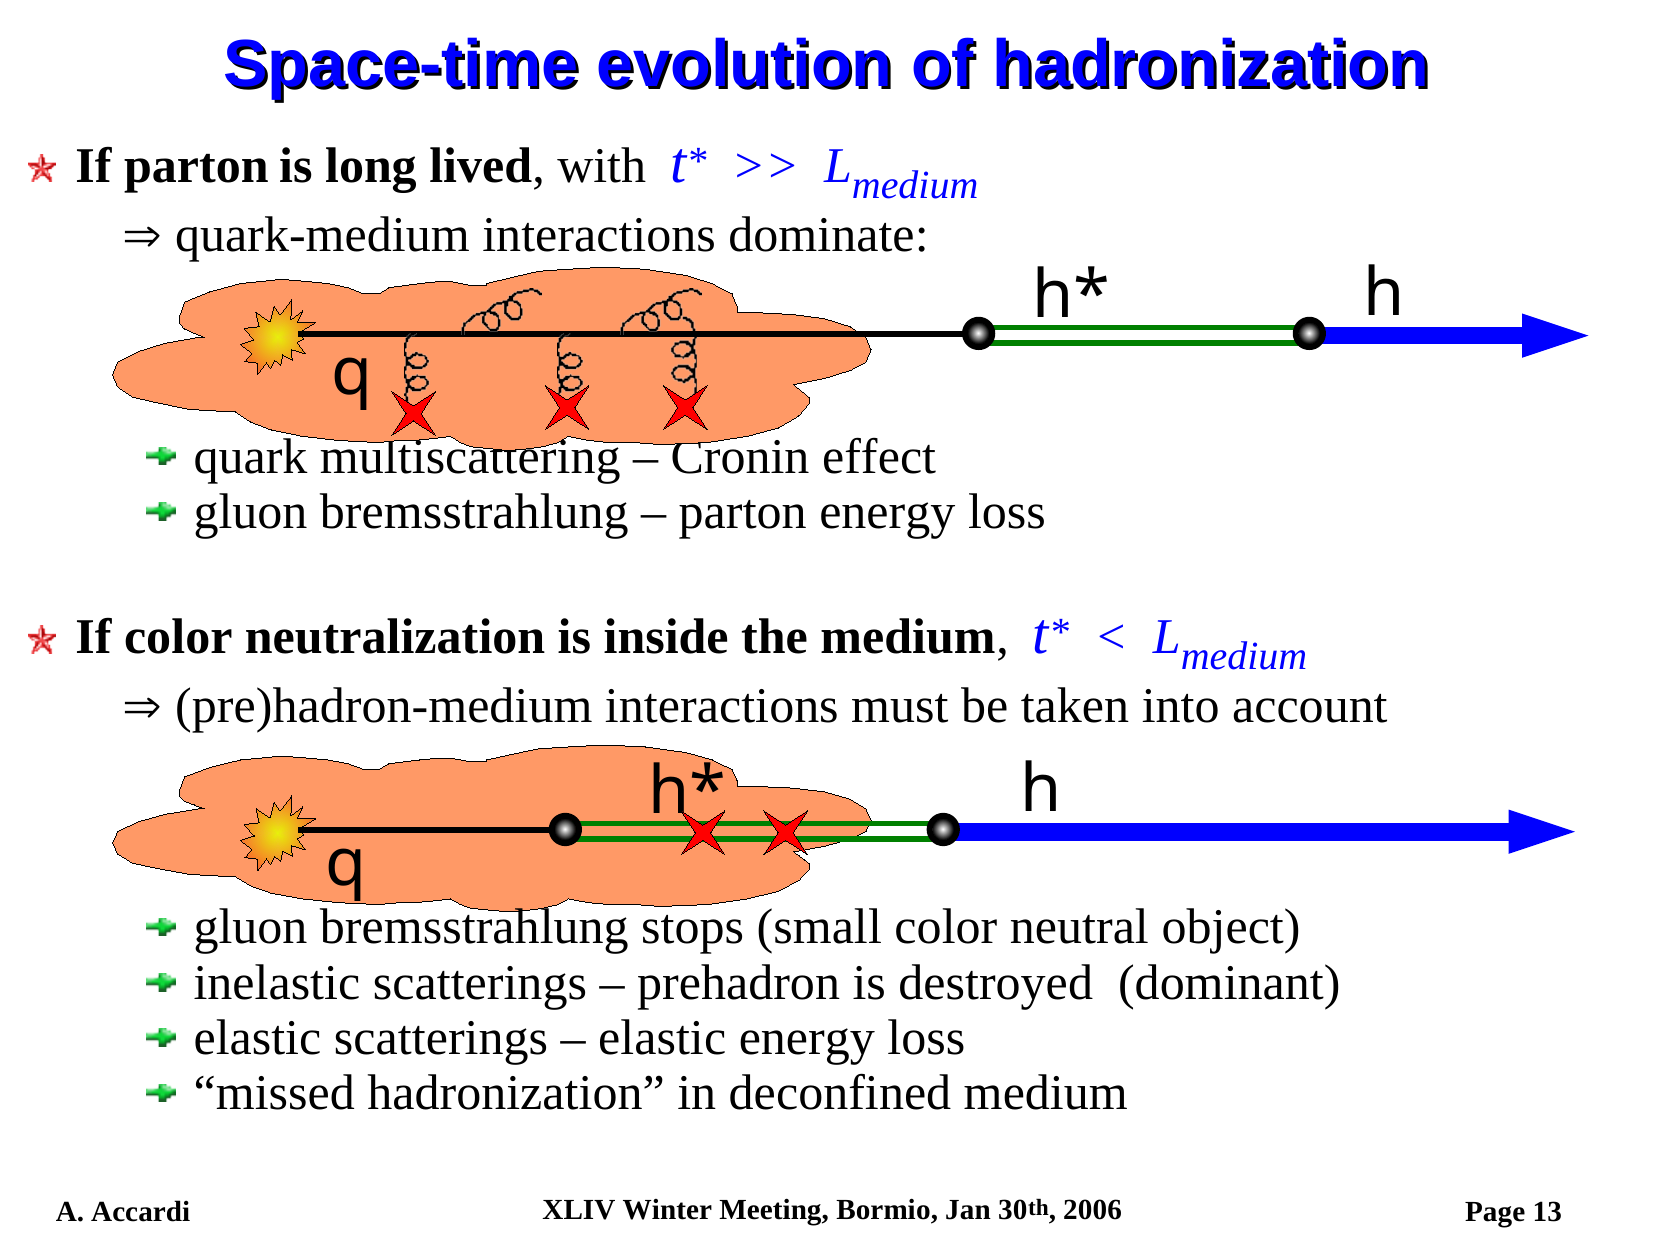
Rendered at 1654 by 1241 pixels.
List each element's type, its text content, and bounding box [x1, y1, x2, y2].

text_box q [331, 323, 368, 405]
text_box [962, 316, 996, 351]
picture [404, 333, 431, 405]
picture [557, 333, 585, 399]
text_box [1292, 316, 1326, 351]
text_box If color neutralization is inside the medium, t* < Lmedium  (pre)hadron-medium interactions must be taken into account gluon bremsstrahlung stops (small color neutral object) inelastic scatterings – prehadron is destroyed (dominant) elastic scatterings – elastic energy loss “missed hadronization” in deconfined medium [28, 601, 1613, 1172]
text_box h* [1032, 245, 1104, 327]
picture [576, 394, 585, 414]
text_box Space-time evolution of hadronization [29, 23, 1625, 109]
text_box h [1363, 244, 1401, 325]
text_box If parton is long lived, with t* >> Lmedium  quark-medium interactions dominate: quark multiscattering – Cronin effect gluon bremsstrahlung – parton energy loss [28, 128, 1613, 578]
picture [460, 288, 542, 335]
picture [619, 288, 702, 335]
picture [669, 337, 697, 399]
picture [422, 400, 431, 414]
text_box Page <number> [1465, 1195, 1654, 1234]
text_box [112, 267, 872, 451]
picture [669, 396, 674, 404]
text_box A. Accardi [37, 1187, 209, 1241]
text_box XLIV Winter Meeting, Bormio, Jan 30th, 2006 [542, 1193, 1123, 1233]
